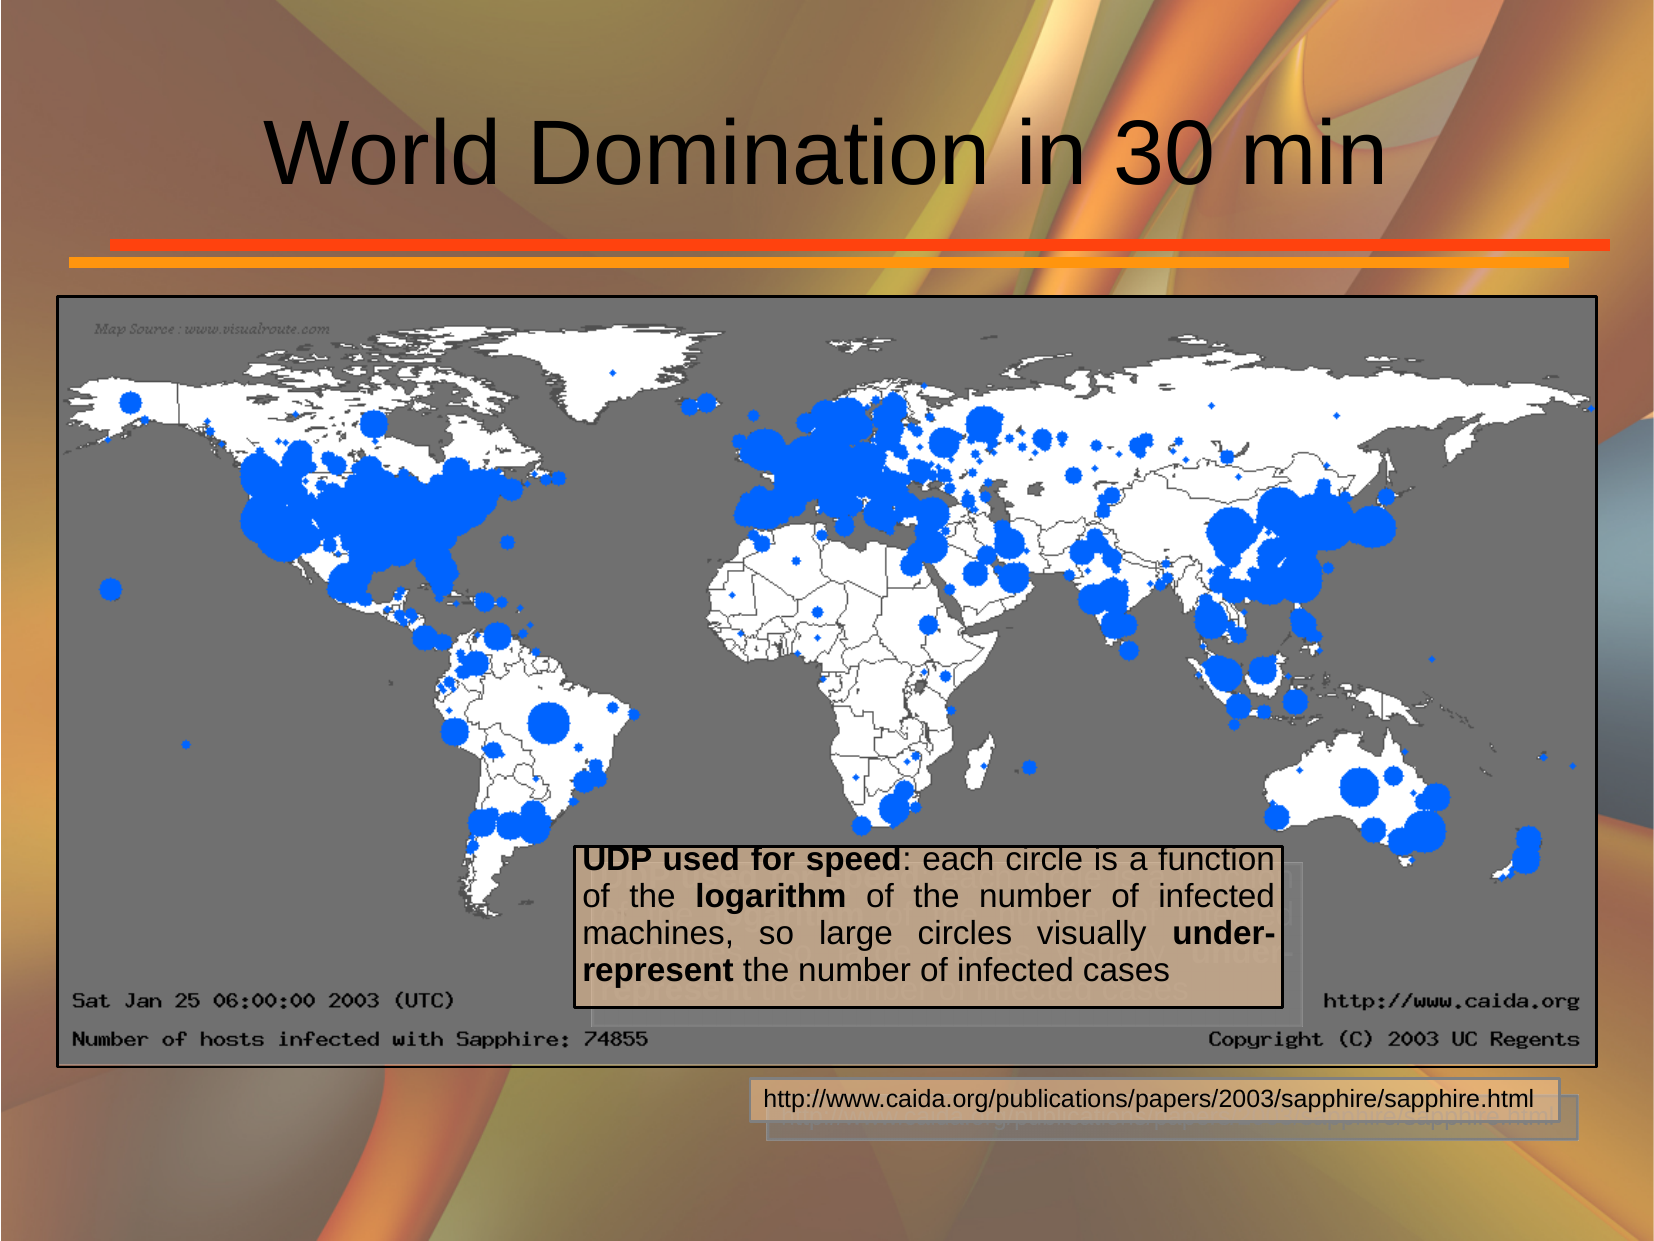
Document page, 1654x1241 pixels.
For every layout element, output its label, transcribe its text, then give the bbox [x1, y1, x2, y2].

text_box UDP used for speed: each circle is a function of the logarithm of the number of infected machines, so large circles visually under-represent the number of infected cases [574, 846, 1283, 1008]
text_box http://www.caida.org/publications/papers/2003/sapphire/sapphire.html [750, 1078, 1560, 1122]
picture [59, 297, 1595, 1066]
title World Domination in 30 min [82, 49, 1571, 257]
